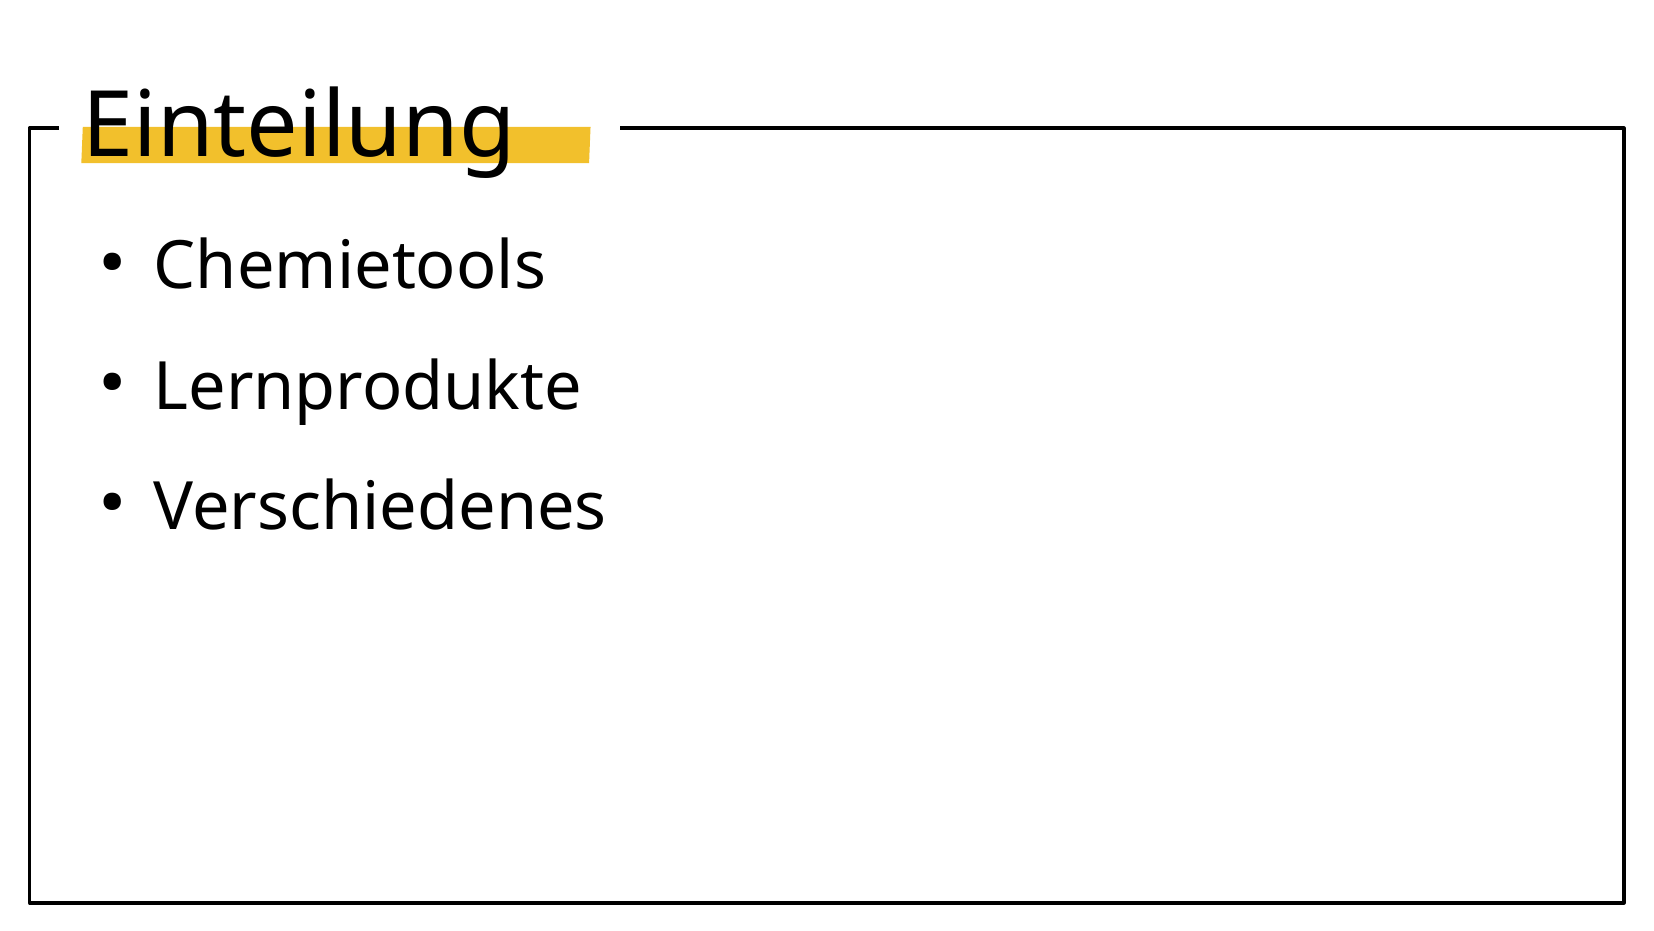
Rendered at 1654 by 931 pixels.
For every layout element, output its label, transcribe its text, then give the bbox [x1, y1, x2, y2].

list Chemietools Lernprodukte Verschiedenes [82, 217, 1571, 758]
title Einteilung [82, 42, 1571, 199]
